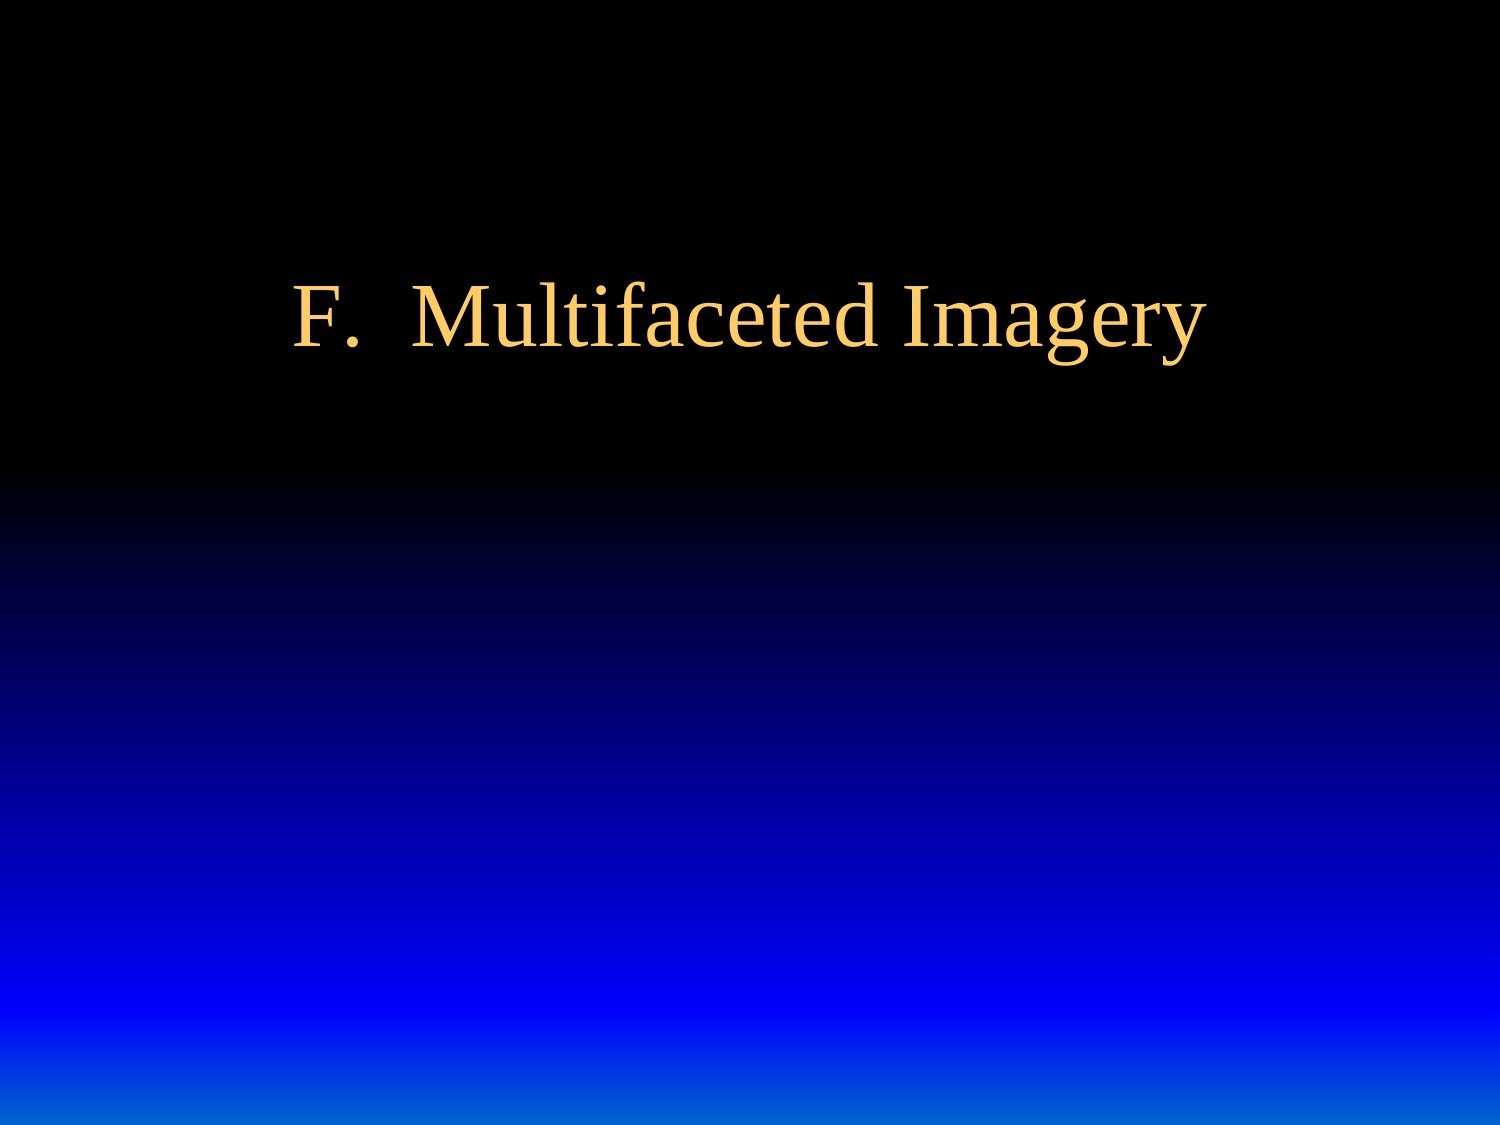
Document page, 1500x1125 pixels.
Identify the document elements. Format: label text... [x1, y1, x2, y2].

title F. Multifaceted Imagery [112, 185, 1388, 374]
